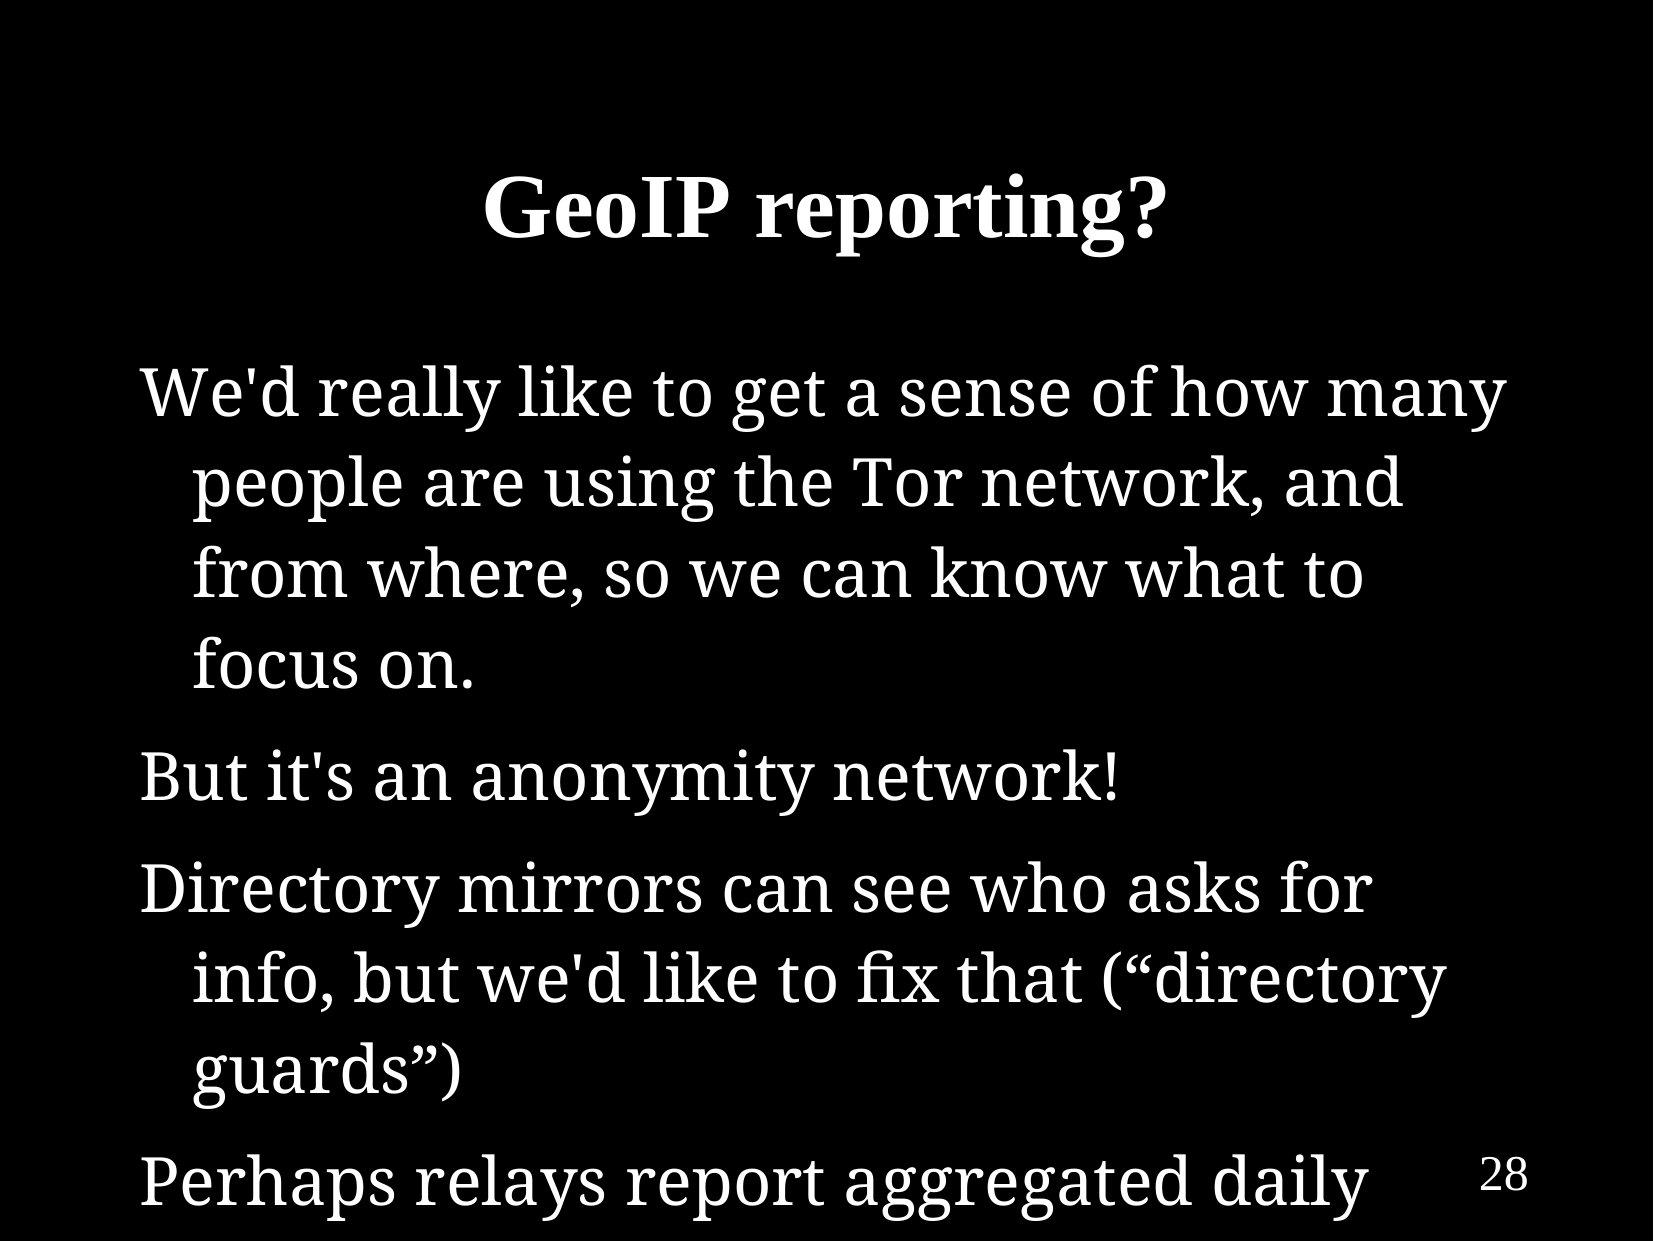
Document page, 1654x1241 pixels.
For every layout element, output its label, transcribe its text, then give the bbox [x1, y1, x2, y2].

title GeoIP reporting? [121, 102, 1534, 311]
list We'd really like to get a sense of how many people are using the Tor network, and from where, so we can know what to focus on. But it's an anonymity network! Directory mirrors can see who asks for info, but we'd like to fix that (“directory guards”) Perhaps relays report aggregated daily stats? [121, 344, 1534, 1127]
